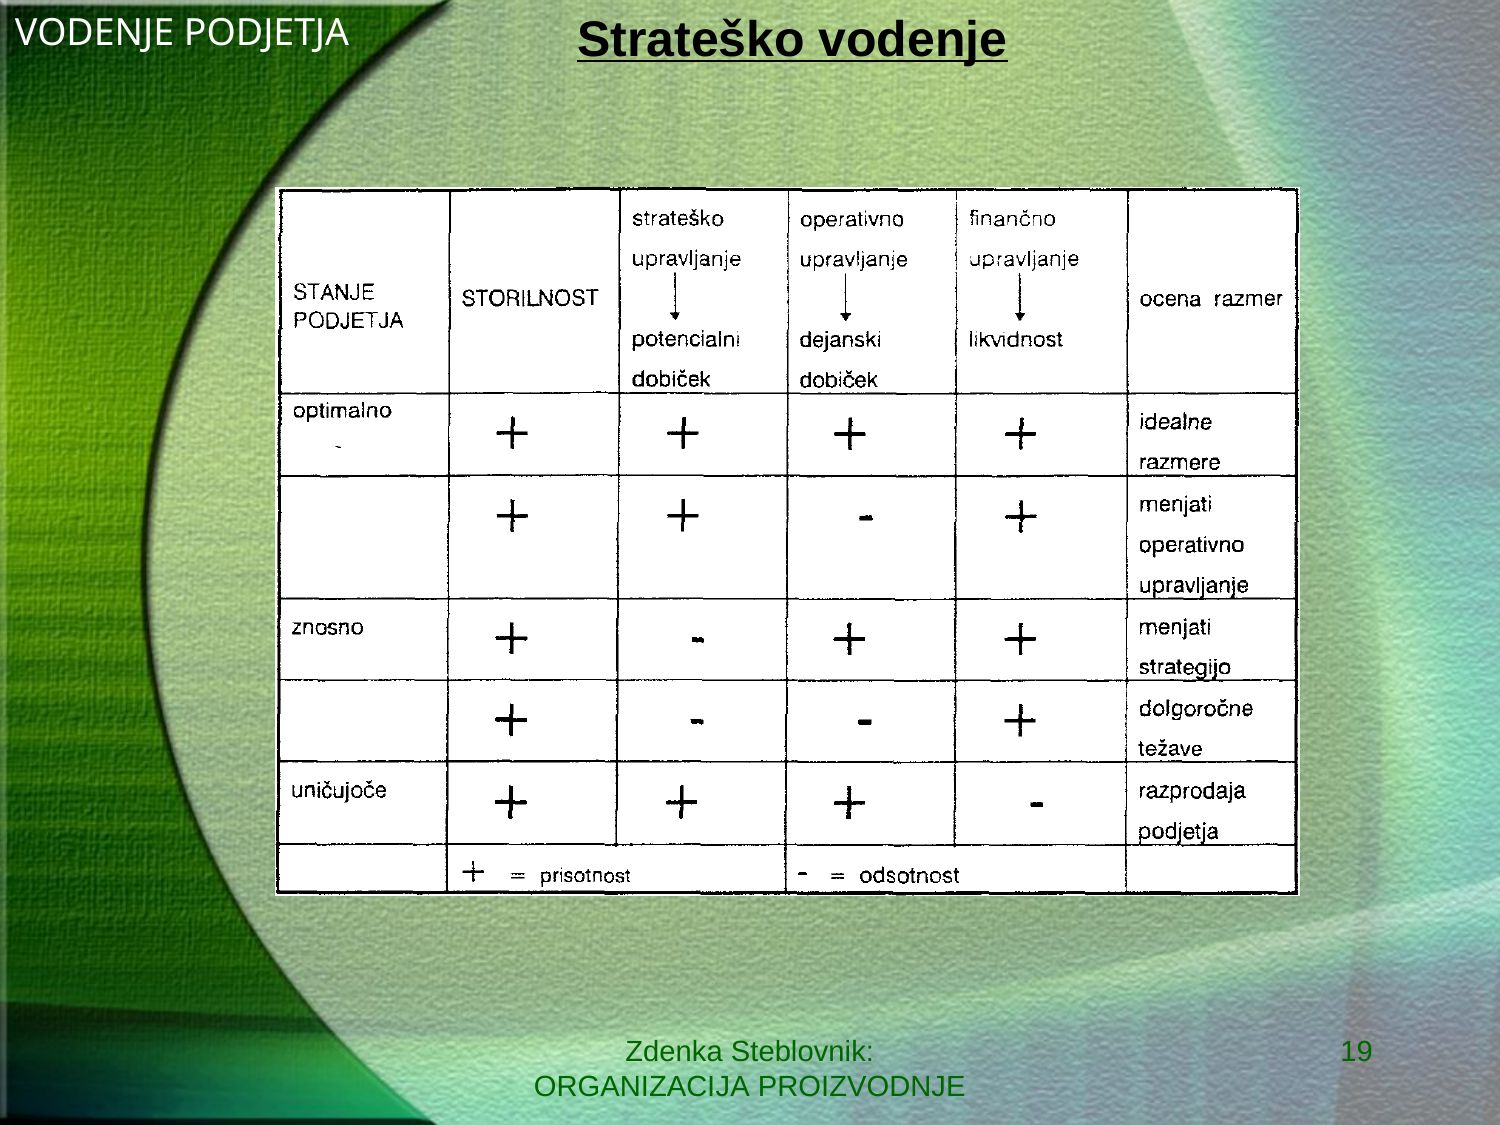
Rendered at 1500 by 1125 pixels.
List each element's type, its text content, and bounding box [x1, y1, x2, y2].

text_box Zdenka Steblovnik: ORGANIZACIJA PROIZVODNJE [512, 1025, 988, 1101]
text_box <number> [1074, 1025, 1388, 1101]
text_box VODENJE PODJETJA [0, 0, 475, 61]
picture [0, 0, 1500, 1125]
text_box Strateško vodenje [562, 24, 1338, 71]
